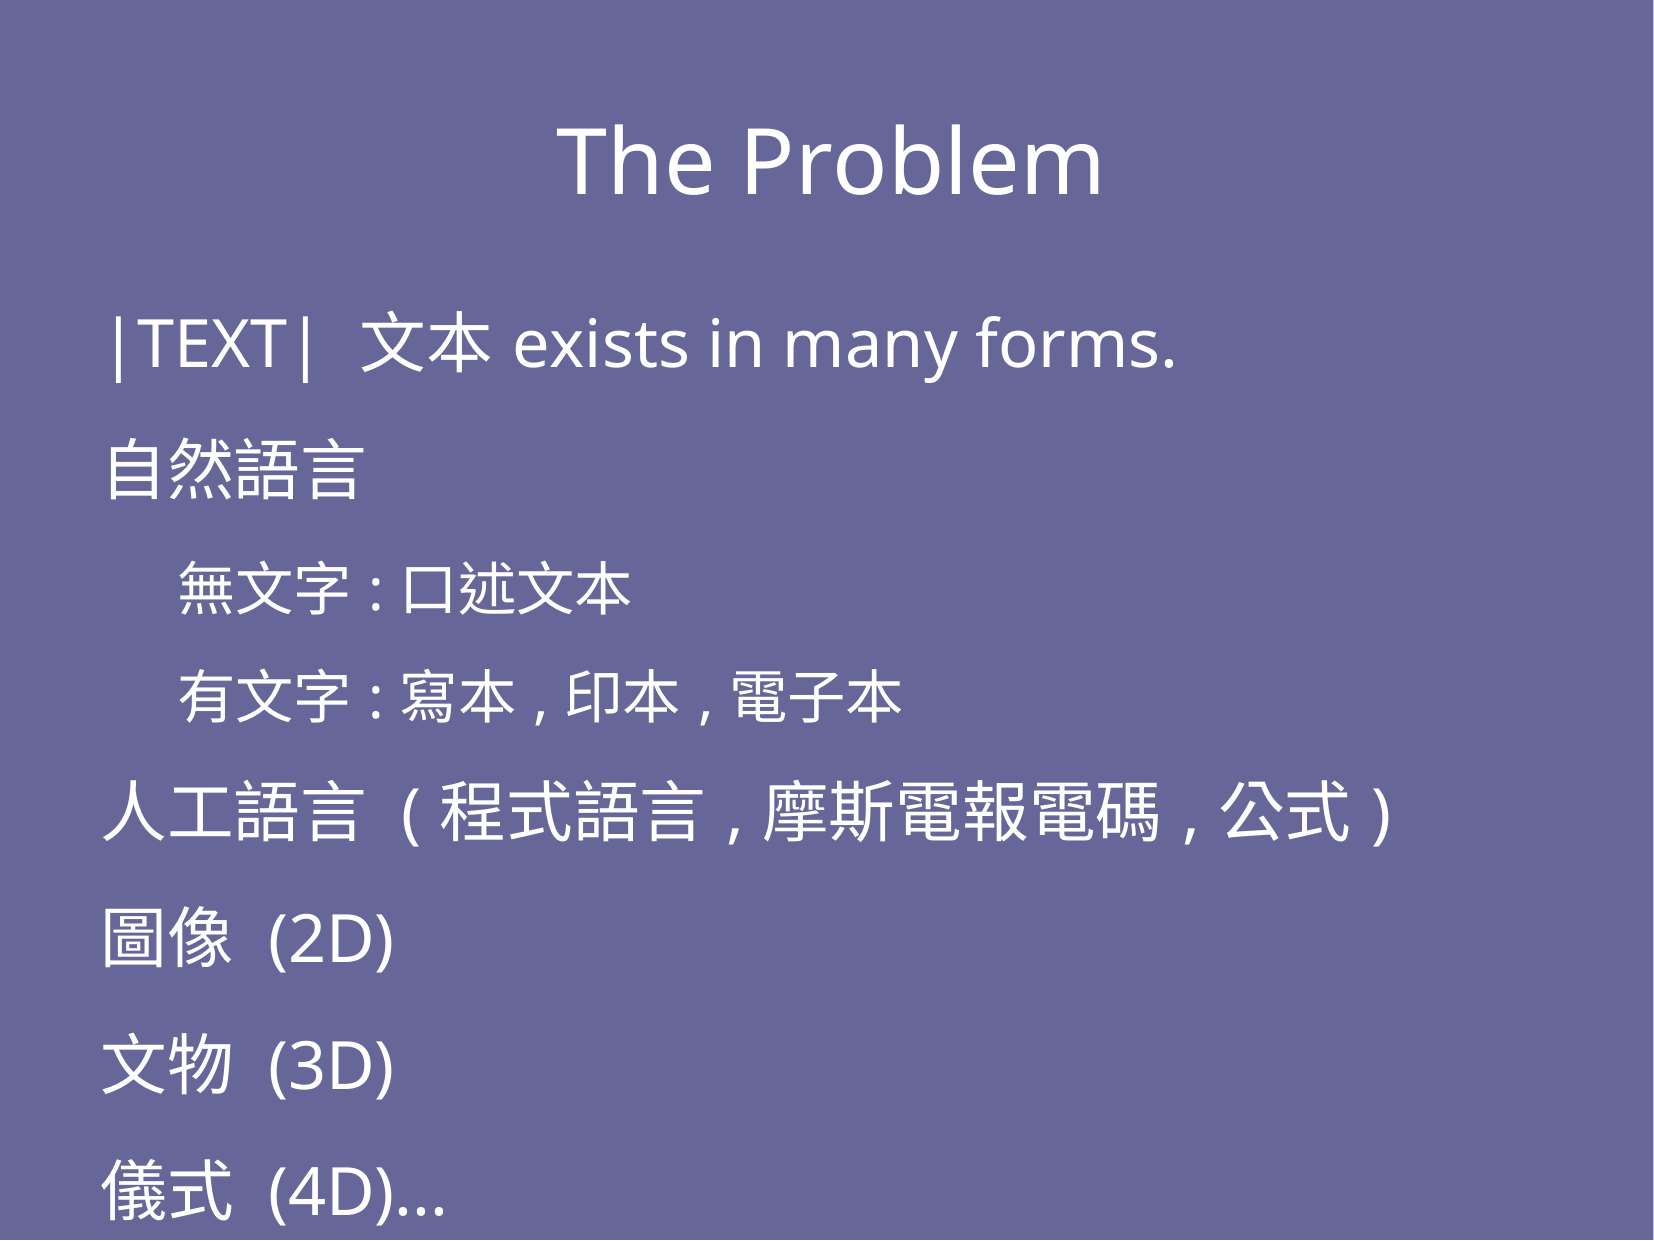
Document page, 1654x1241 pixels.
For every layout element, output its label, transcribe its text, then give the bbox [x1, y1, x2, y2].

list |TEXT| 文本exists in many forms. 自然語言 無文字:口述文本 有文字:寫本,印本,電子本 人工語言 (程式語言,摩斯電報電碼,公式) 圖像 (2D) 文物 (3D) 儀式 (4D)... [82, 290, 1571, 1177]
title The Problem [125, 55, 1538, 263]
